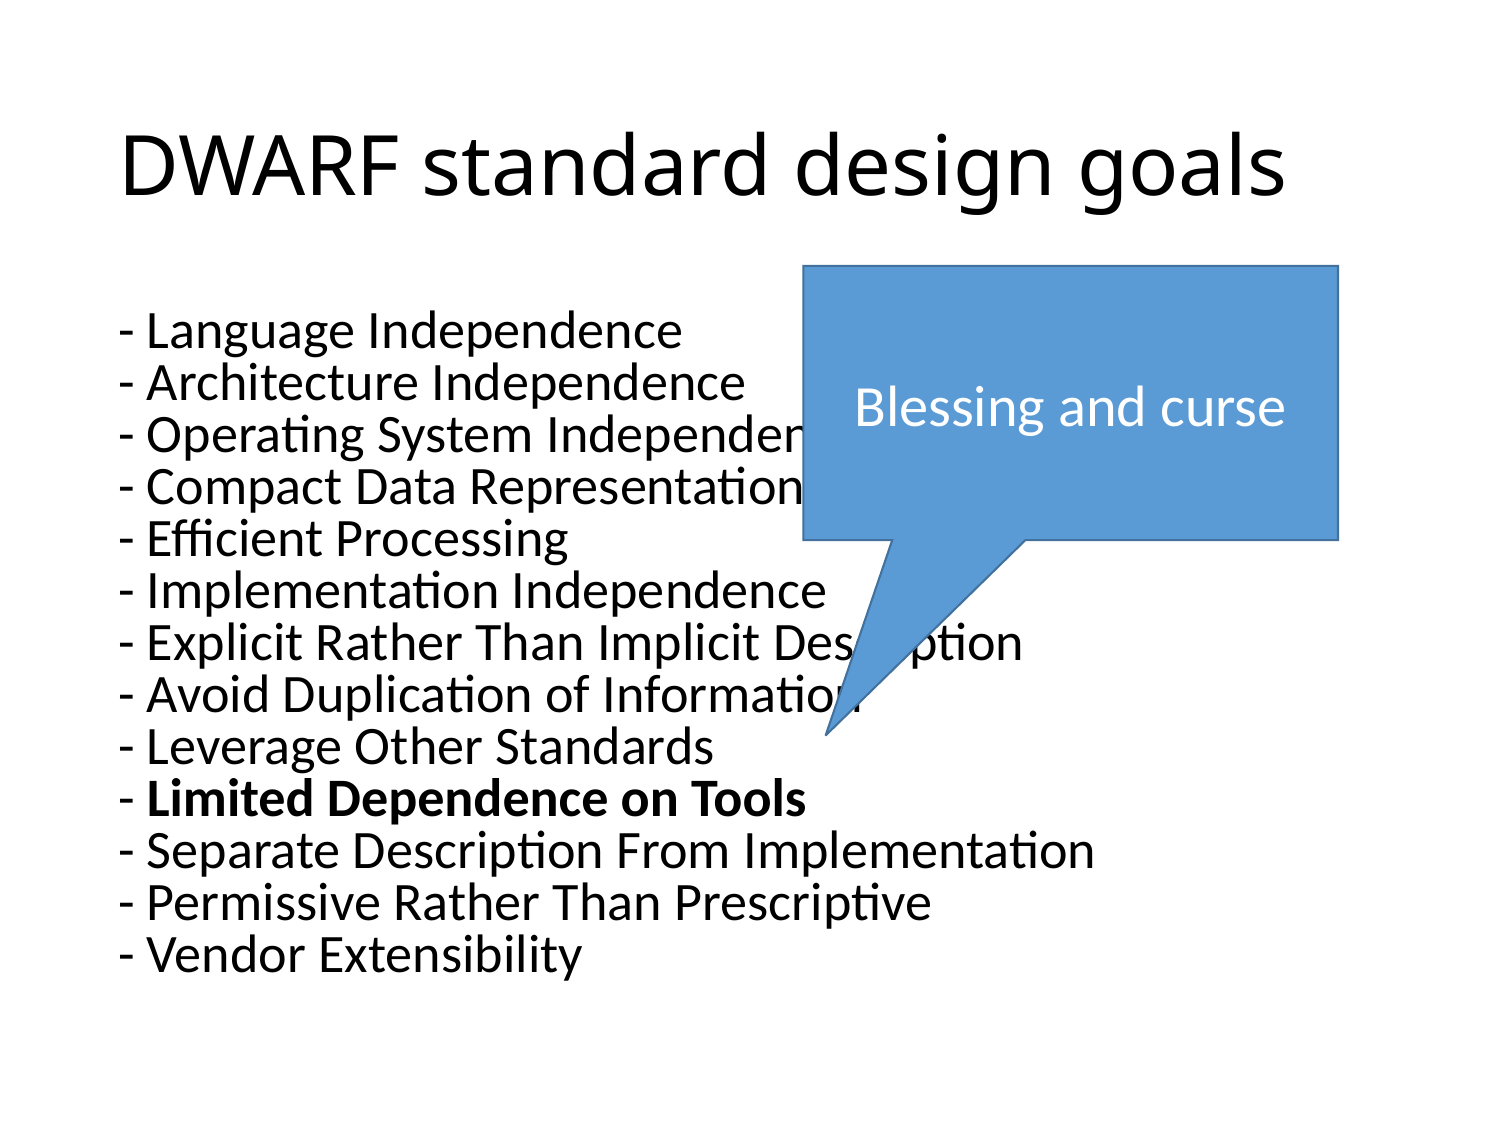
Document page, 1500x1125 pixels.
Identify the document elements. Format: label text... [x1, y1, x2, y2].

text_box Blessing and curse [803, 265, 1339, 736]
list - Language Independence - Architecture Independence - Operating System Independence - Compact Data Representation - Efficient Processing - Implementation Independence - Explicit Rather Than Implicit Description - Avoid Duplication of Information - Leverage Other Standards - Limited Dependence on Tools - Separate Description From Implementation - Permissive Rather Than Prescriptive - Vendor Extensibility [103, 299, 1397, 1014]
title DWARF standard design goals [103, 59, 1397, 278]
